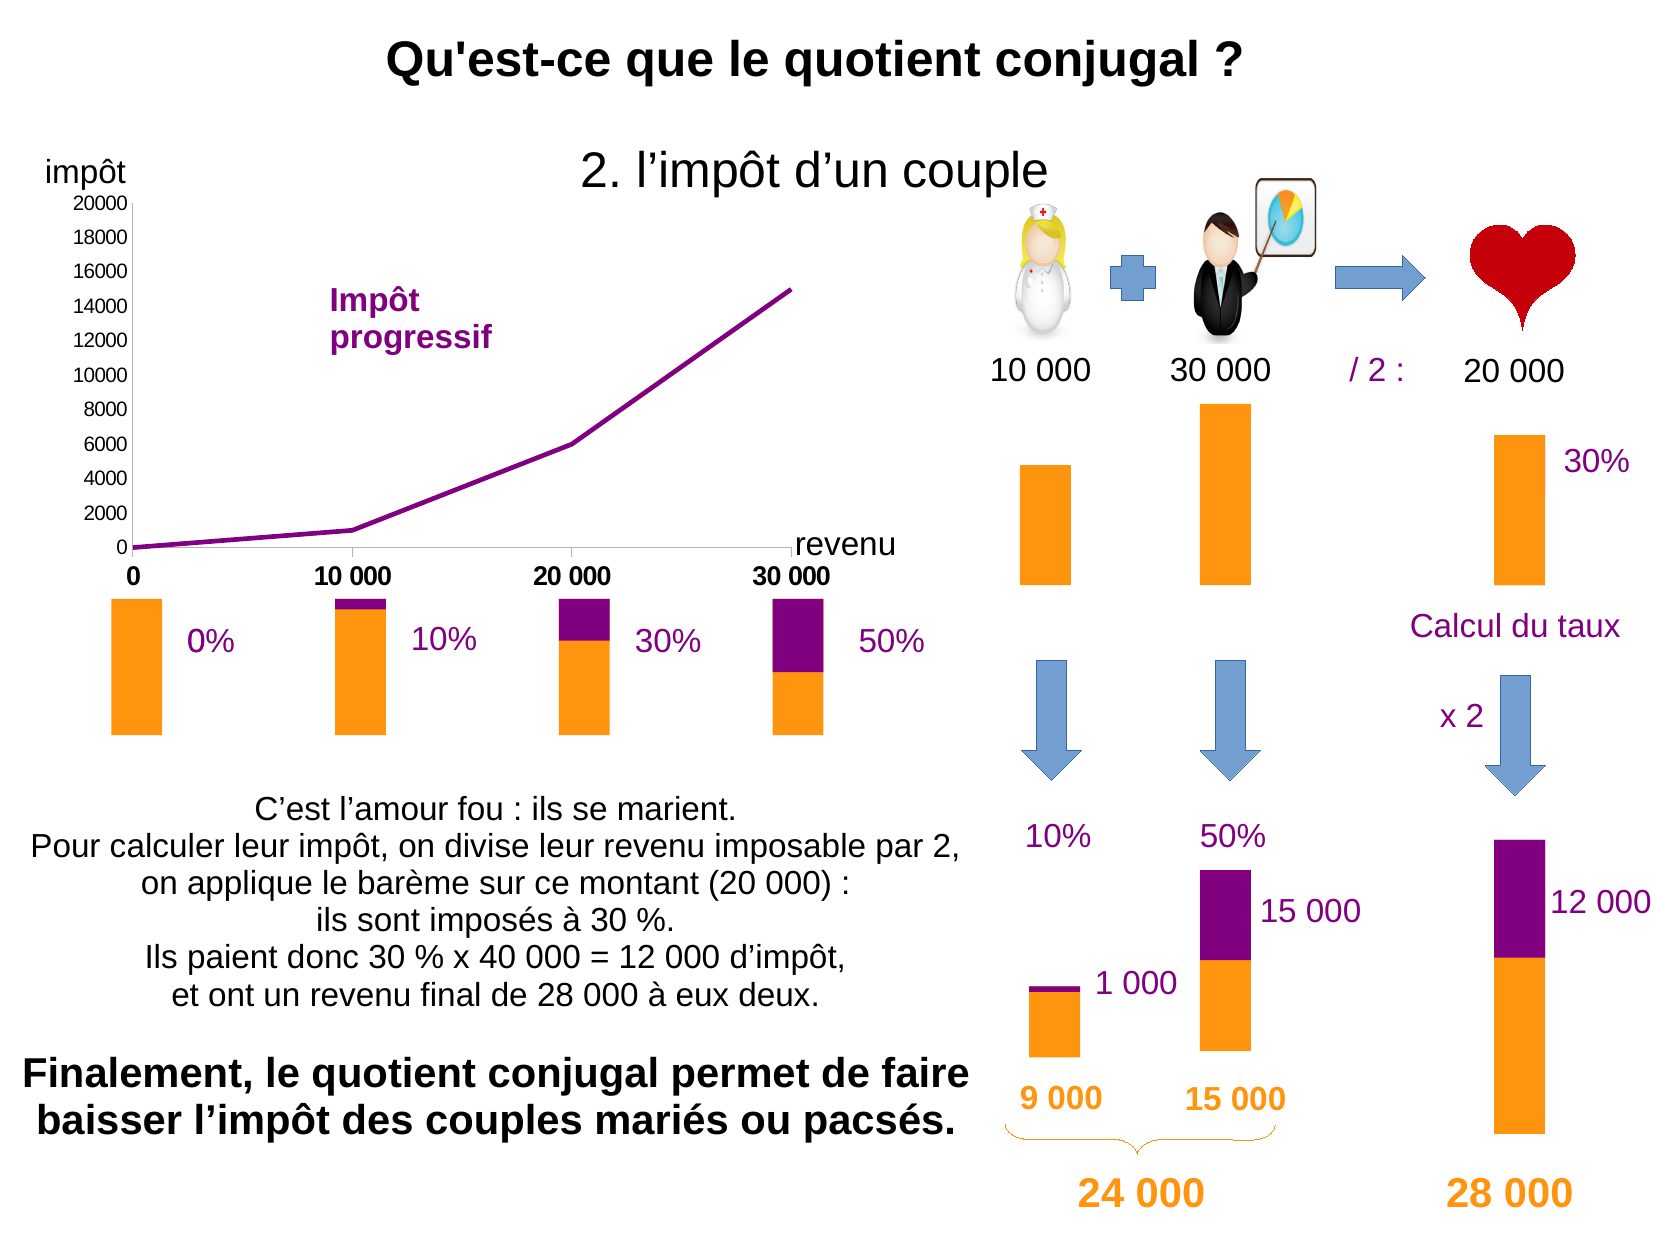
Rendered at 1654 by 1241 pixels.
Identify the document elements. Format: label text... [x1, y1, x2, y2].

text_box [1029, 986, 1081, 1058]
text_box Impôt progressif [314, 274, 600, 365]
text_box 12 000 [1546, 876, 1654, 929]
text_box 1 000 [1080, 956, 1216, 1010]
text_box x 2 [1425, 690, 1654, 743]
text_box [1500, 675, 1531, 690]
picture [1185, 163, 1321, 344]
text_box 20 000 [1448, 345, 1591, 398]
chart [61, 146, 834, 610]
text_box [1494, 839, 1546, 1134]
text_box impôt [30, 146, 451, 199]
text_box [111, 598, 163, 736]
text_box revenu [780, 517, 922, 571]
text_box 0% [172, 615, 256, 668]
text_box [335, 598, 386, 736]
text_box [1335, 255, 1426, 301]
text_box 15 000 [1245, 885, 1381, 938]
text_box 10% [396, 613, 496, 666]
text_box [1199, 870, 1251, 1052]
text_box 30 000 [1155, 343, 1297, 397]
text_box 30% [619, 615, 721, 668]
text_box [1019, 465, 1071, 586]
text_box 10 000 [975, 343, 1117, 397]
text_box 10% [1009, 810, 1111, 863]
text_box [1494, 435, 1546, 586]
text_box 9 000 [1004, 1071, 1140, 1125]
text_box [558, 598, 610, 736]
text_box 30% [1548, 435, 1654, 488]
text_box 15 000 [1170, 1072, 1306, 1126]
text_box [1110, 255, 1156, 301]
text_box 28 000 [1431, 1162, 1607, 1225]
text_box [772, 598, 824, 736]
text_box 50% [1185, 810, 1287, 863]
text_box [1470, 225, 1576, 331]
text_box 50% [843, 615, 946, 668]
text_box Qu'est-ce que le quotient conjugal ? 2. l’impôt d’un couple [311, 23, 1321, 208]
text_box [1485, 743, 1546, 796]
text_box C’est l’amour fou : ils se marient. Pour calculer leur impôt, on divise leur revenu imposable par 2, on applique le barème sur ce montant (20 000) : ils sont imposés à 30 %. Ils paient donc 30 % x 40 000 = 12 000 d’impôt, et ont un revenu final de 28 000 à eux deux. Finalement, le quotient conjugal permet de faire baisser l’impôt des couples mariés ou pacsés. [0, 783, 993, 1193]
text_box 24 000 [1062, 1162, 1271, 1225]
text_box [1200, 660, 1261, 781]
text_box / 2 : [1334, 343, 1545, 397]
text_box Calcul du taux [1395, 600, 1651, 653]
text_box [1021, 660, 1082, 781]
picture [1005, 193, 1081, 343]
text_box [1199, 403, 1251, 586]
